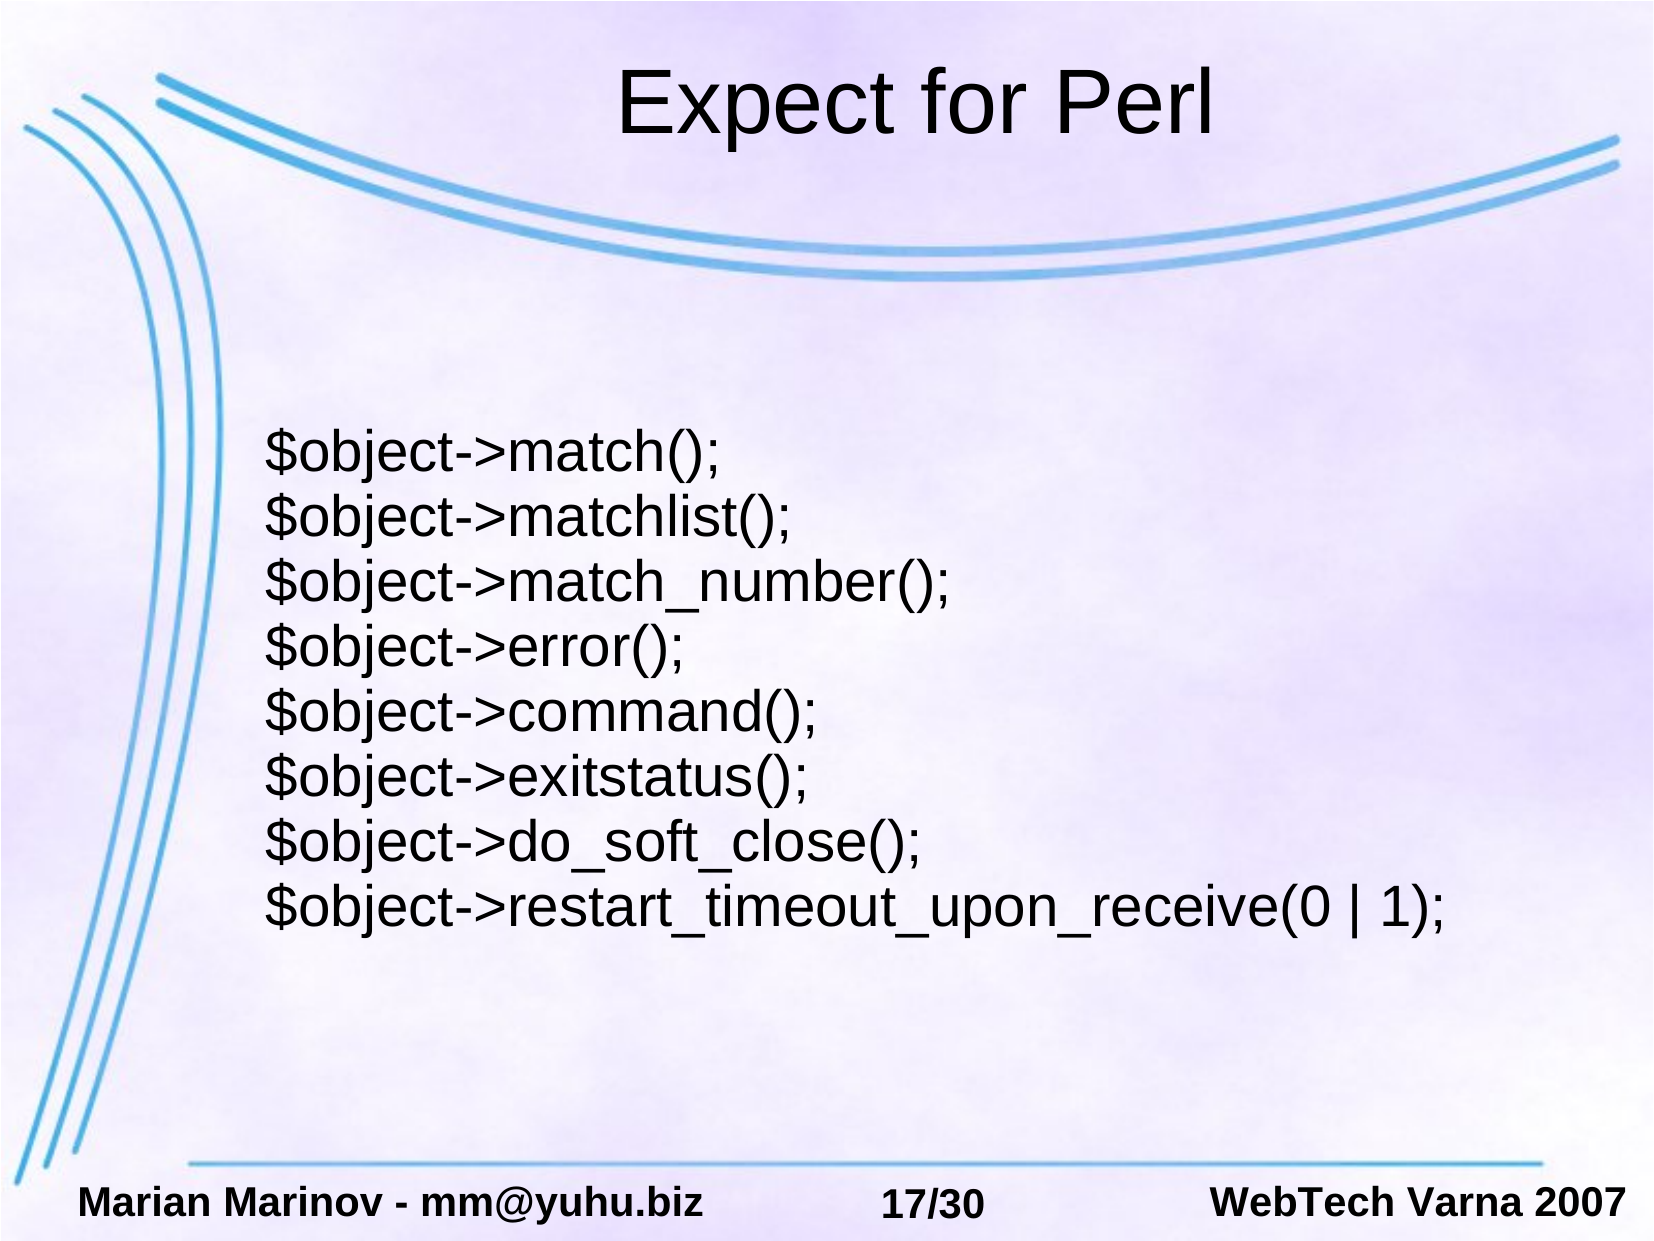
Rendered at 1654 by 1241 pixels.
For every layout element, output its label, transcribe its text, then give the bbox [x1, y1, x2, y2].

text_box WebTech Varna 2007 [1194, 1171, 1643, 1233]
title Expect for Perl [82, 49, 1571, 257]
text_box Marian Marinov - mm@yuhu.biz [62, 1171, 720, 1233]
subtitle $object->match(); $object->matchlist(); $object->match_number(); $object->error(); $object->command(); $object->exitstatus(); $object->do_soft_close(); $object->restart_timeout_upon_receive(0 | 1); [0, 302, 1654, 1121]
picture [1, 1, 1654, 302]
picture [1, 1121, 1654, 1241]
text_box 17/30 [866, 1172, 1001, 1235]
